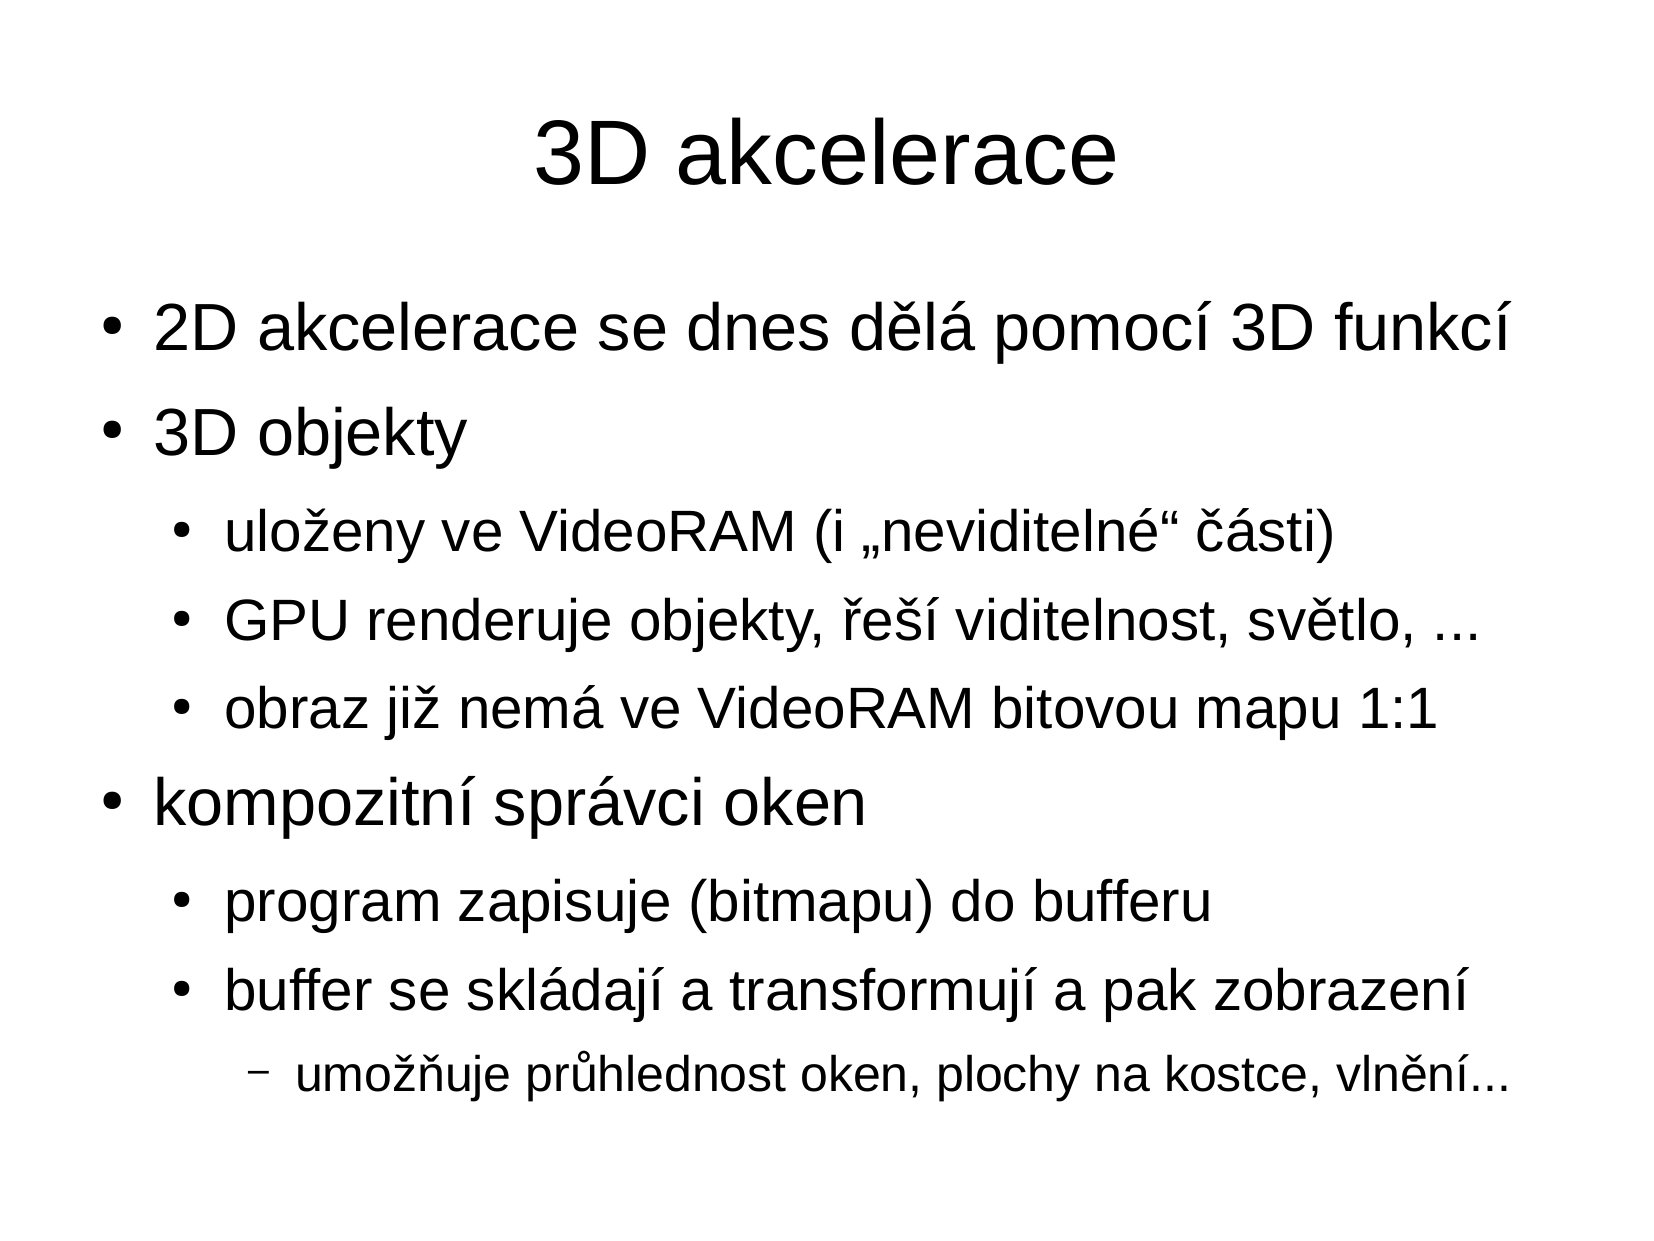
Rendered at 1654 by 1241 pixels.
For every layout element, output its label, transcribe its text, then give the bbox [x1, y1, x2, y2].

list 2D akcelerace se dnes dělá pomocí 3D funkcí 3D objekty uloženy ve VideoRAM (i „neviditelné“ části) GPU renderuje objekty, řeší viditelnost, světlo, ... obraz již nemá ve VideoRAM bitovou mapu 1:1 kompozitní správci oken program zapisuje (bitmapu) do bufferu buffer se skládají a transformují a pak zobrazení umožňuje průhlednost oken, plochy na kostce, vlnění... [82, 290, 1571, 1101]
title 3D akcelerace [82, 56, 1571, 250]
